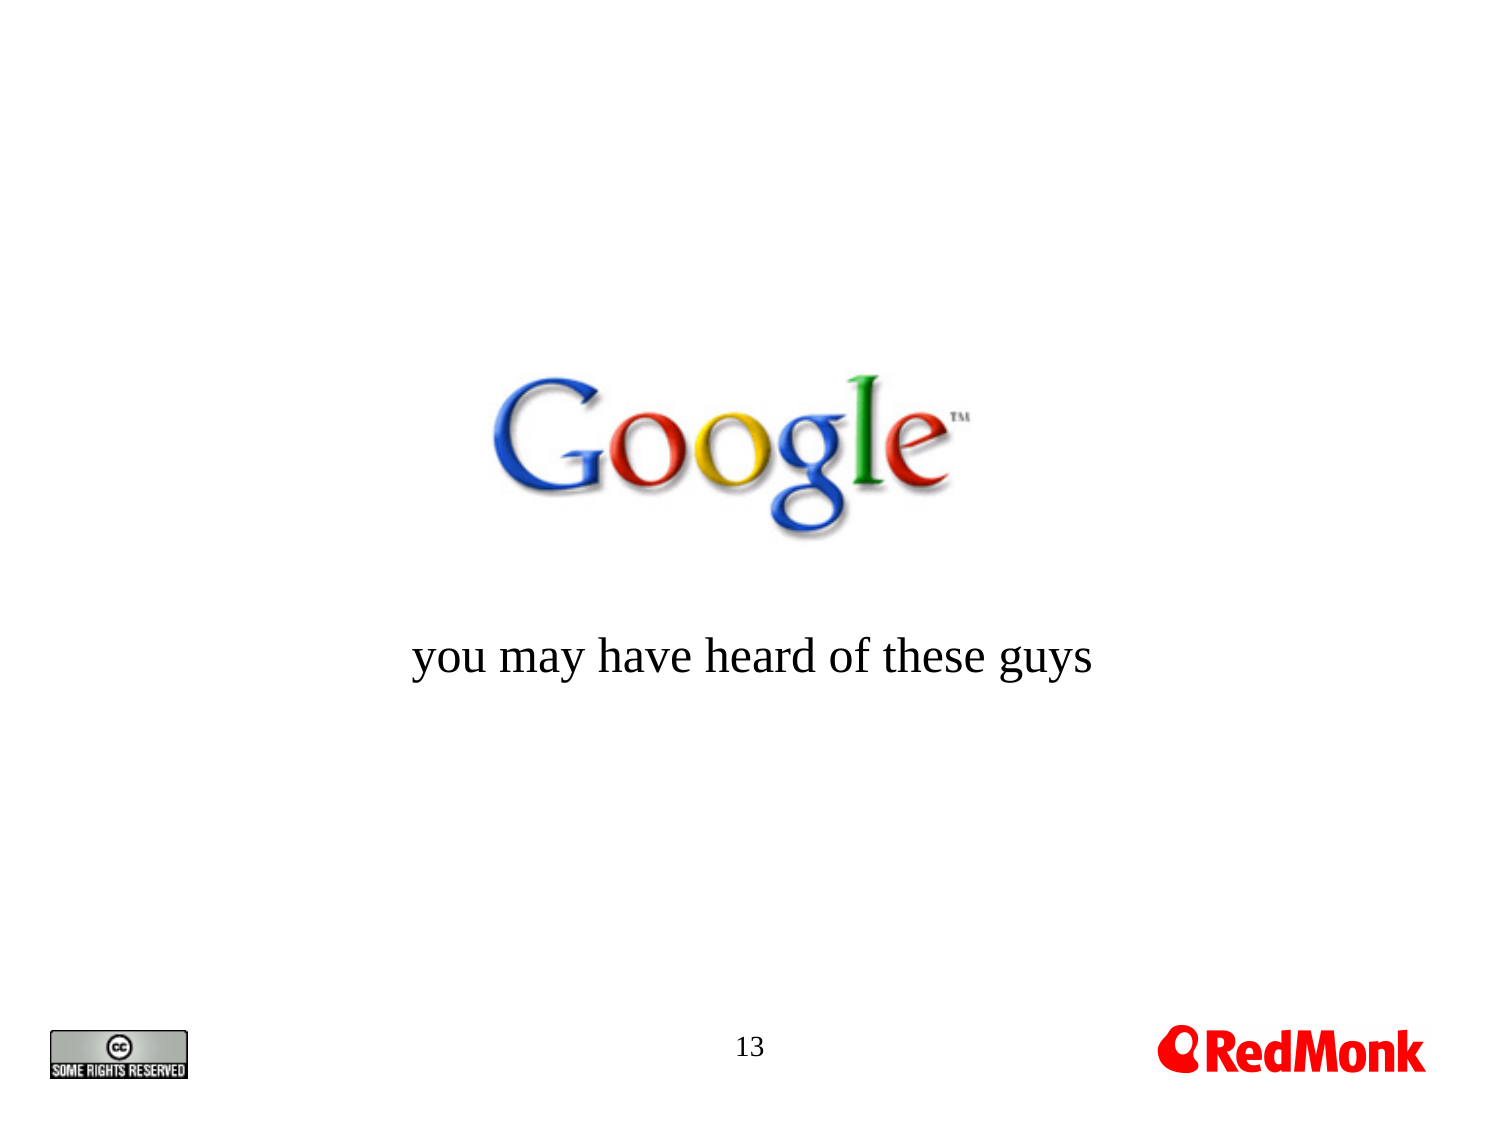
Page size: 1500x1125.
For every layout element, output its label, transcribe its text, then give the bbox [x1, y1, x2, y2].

picture [1151, 1023, 1433, 1075]
picture [487, 294, 974, 622]
picture [50, 1030, 188, 1079]
text_box you may have heard of these guys [396, 639, 1181, 710]
